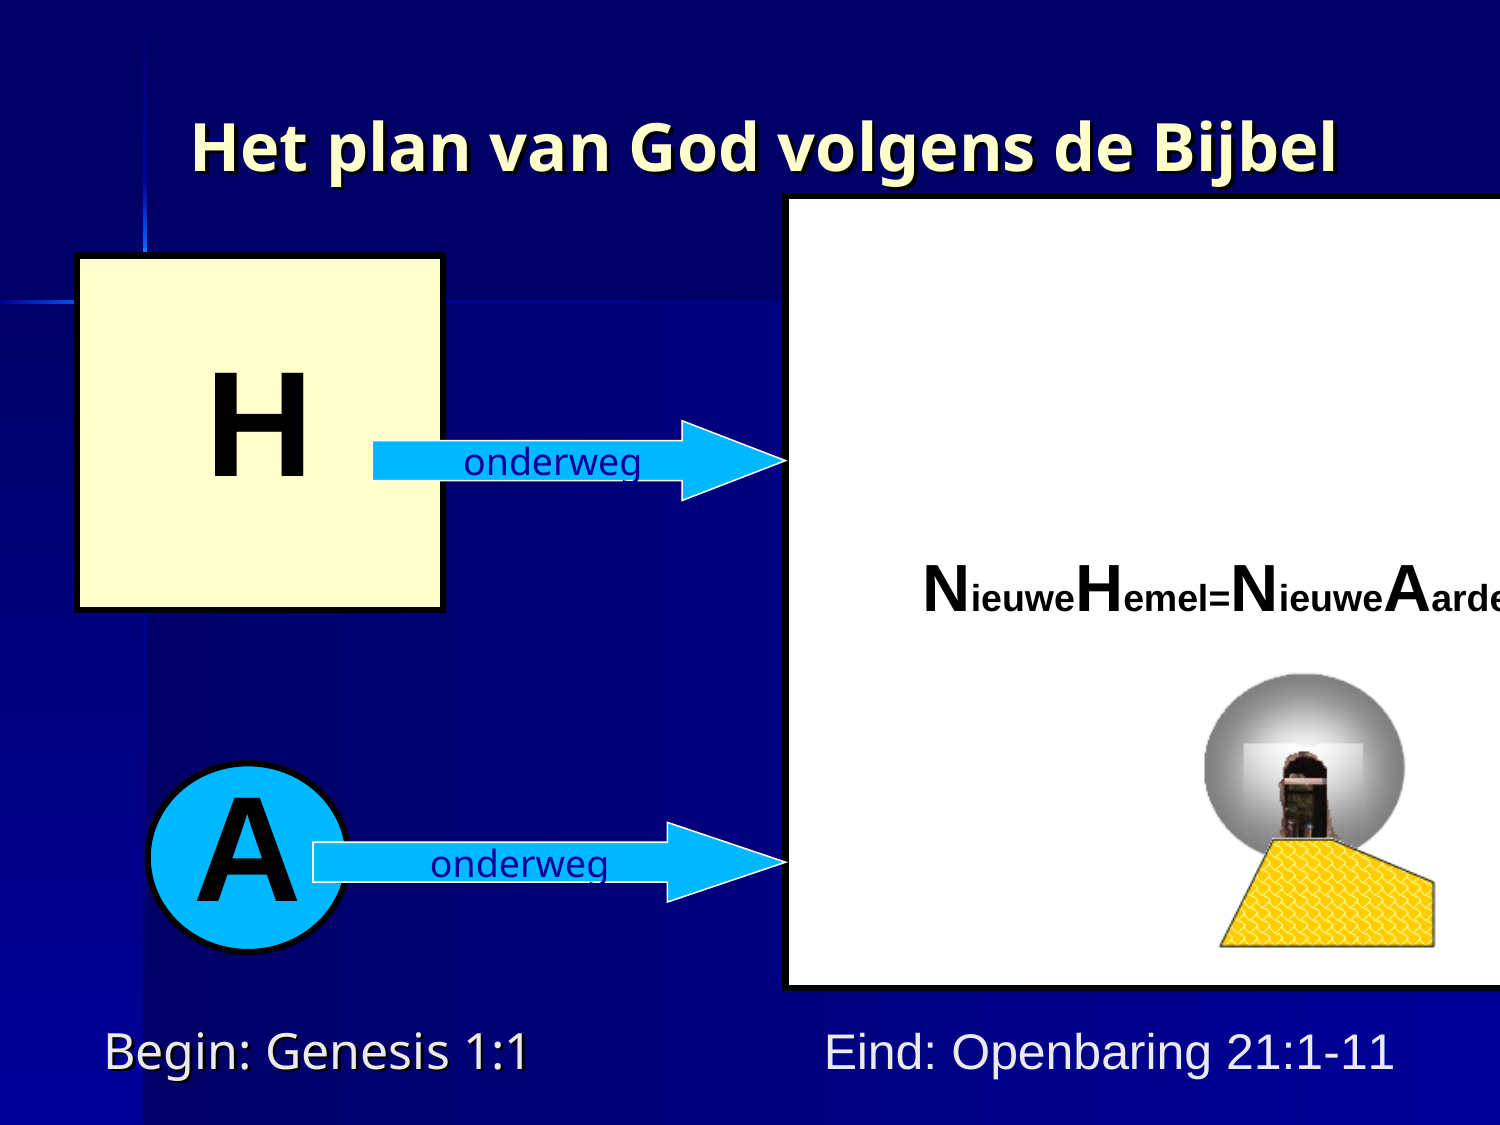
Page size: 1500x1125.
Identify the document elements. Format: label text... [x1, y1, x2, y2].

title Het plan van God volgens de Bijbel [174, 50, 1500, 239]
text_box H [76, 255, 443, 610]
list Begin: Genesis 1:1 [88, 1011, 609, 1083]
text_box onderweg [312, 822, 786, 903]
text_box Eind: Openbaring 21:1-11 [809, 1011, 1500, 1087]
text_box onderweg [624, 457, 636, 473]
picture [1175, 656, 1448, 965]
text_box NieuweHemel=NieuweAarde [785, 239, 1500, 988]
text_box onderweg [372, 420, 786, 501]
text_box onderweg [591, 859, 603, 875]
text_box A [147, 763, 348, 953]
